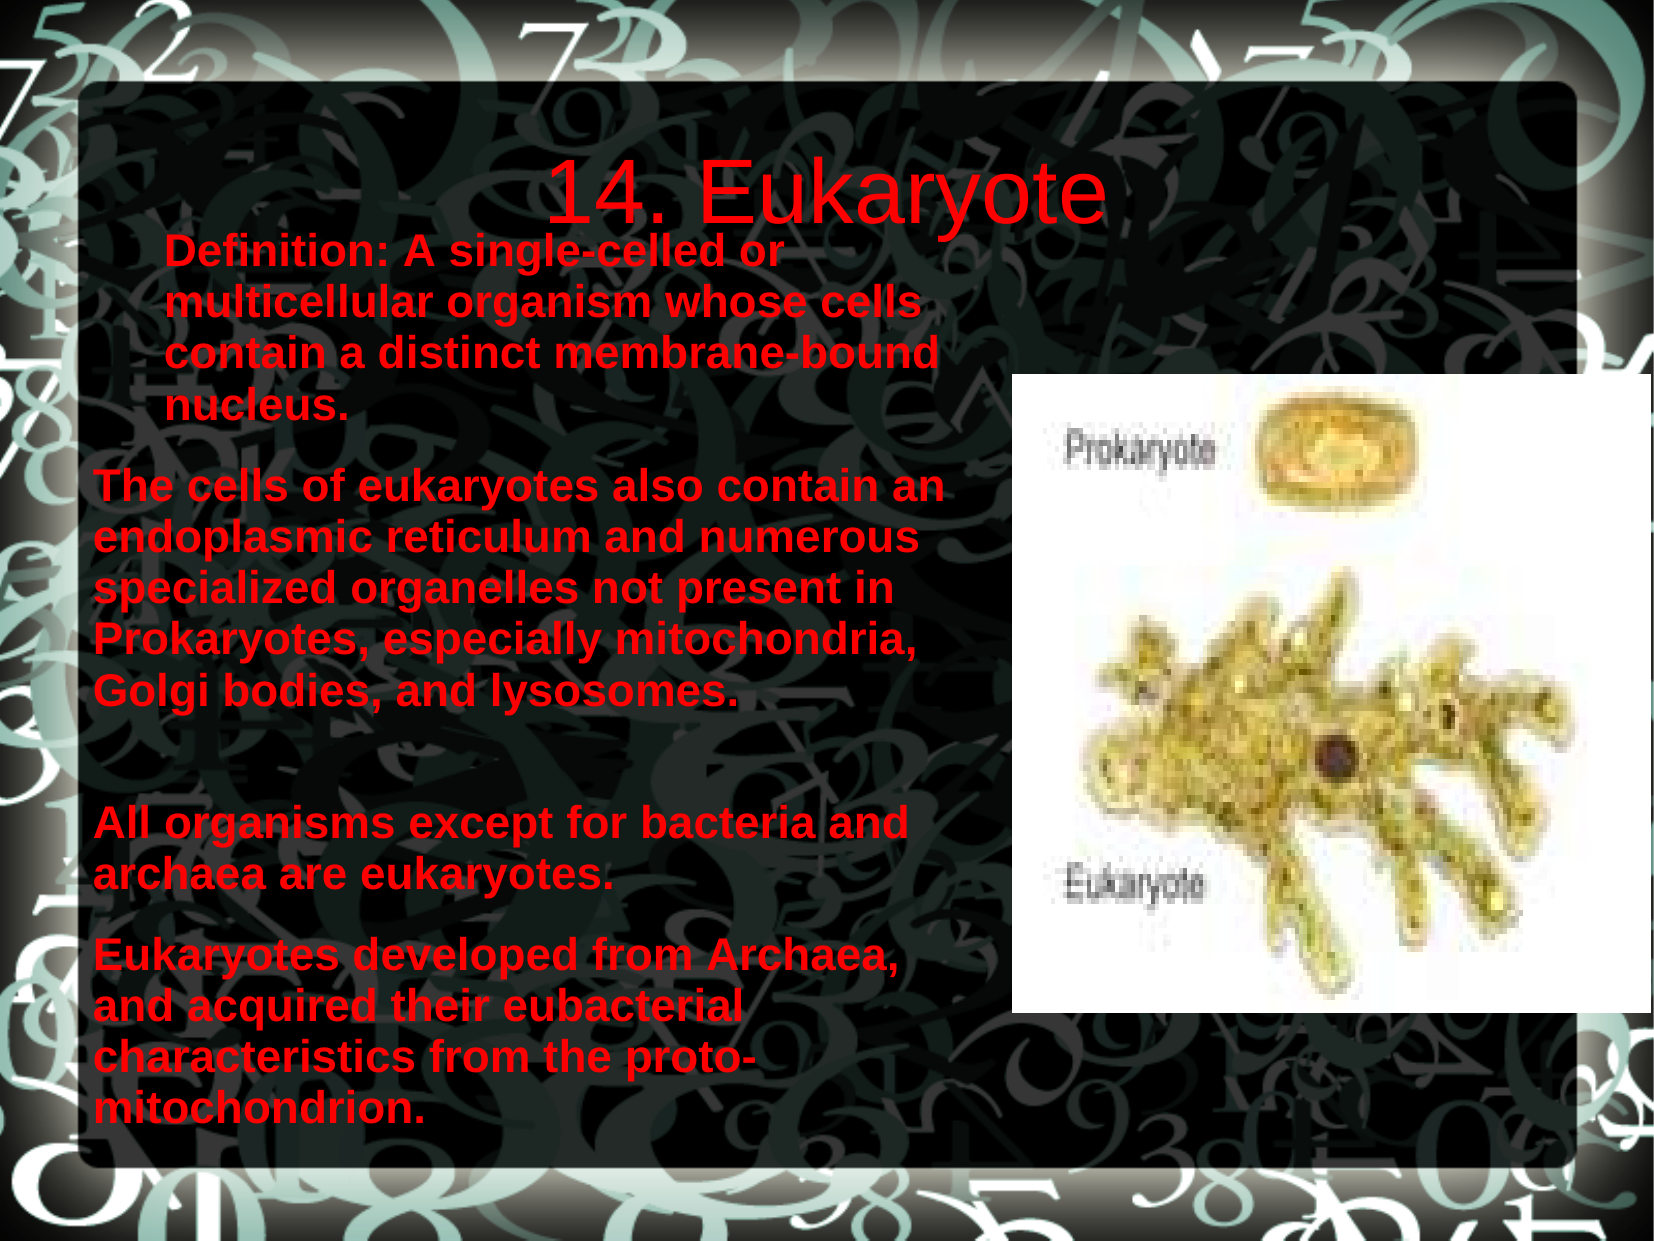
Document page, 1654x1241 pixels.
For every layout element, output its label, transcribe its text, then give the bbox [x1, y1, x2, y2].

picture [0, 0, 1654, 1241]
title 14. Eukaryote [82, 95, 1571, 289]
list Definition: A single-celled or multicellular organism whose cells contain a distinct membrane-bound nucleus. The cells of eukaryotes also contain an endoplasmic reticulum and numerous specialized organelles not present in Prokaryotes, especially mitochondria, Golgi bodies, and lysosomes. All organisms except for bacteria and archaea are eukaryotes. Eukaryotes developed from Archaea, and acquired their eubacterial characteristics from the proto-mitochondrion. [93, 225, 976, 1150]
